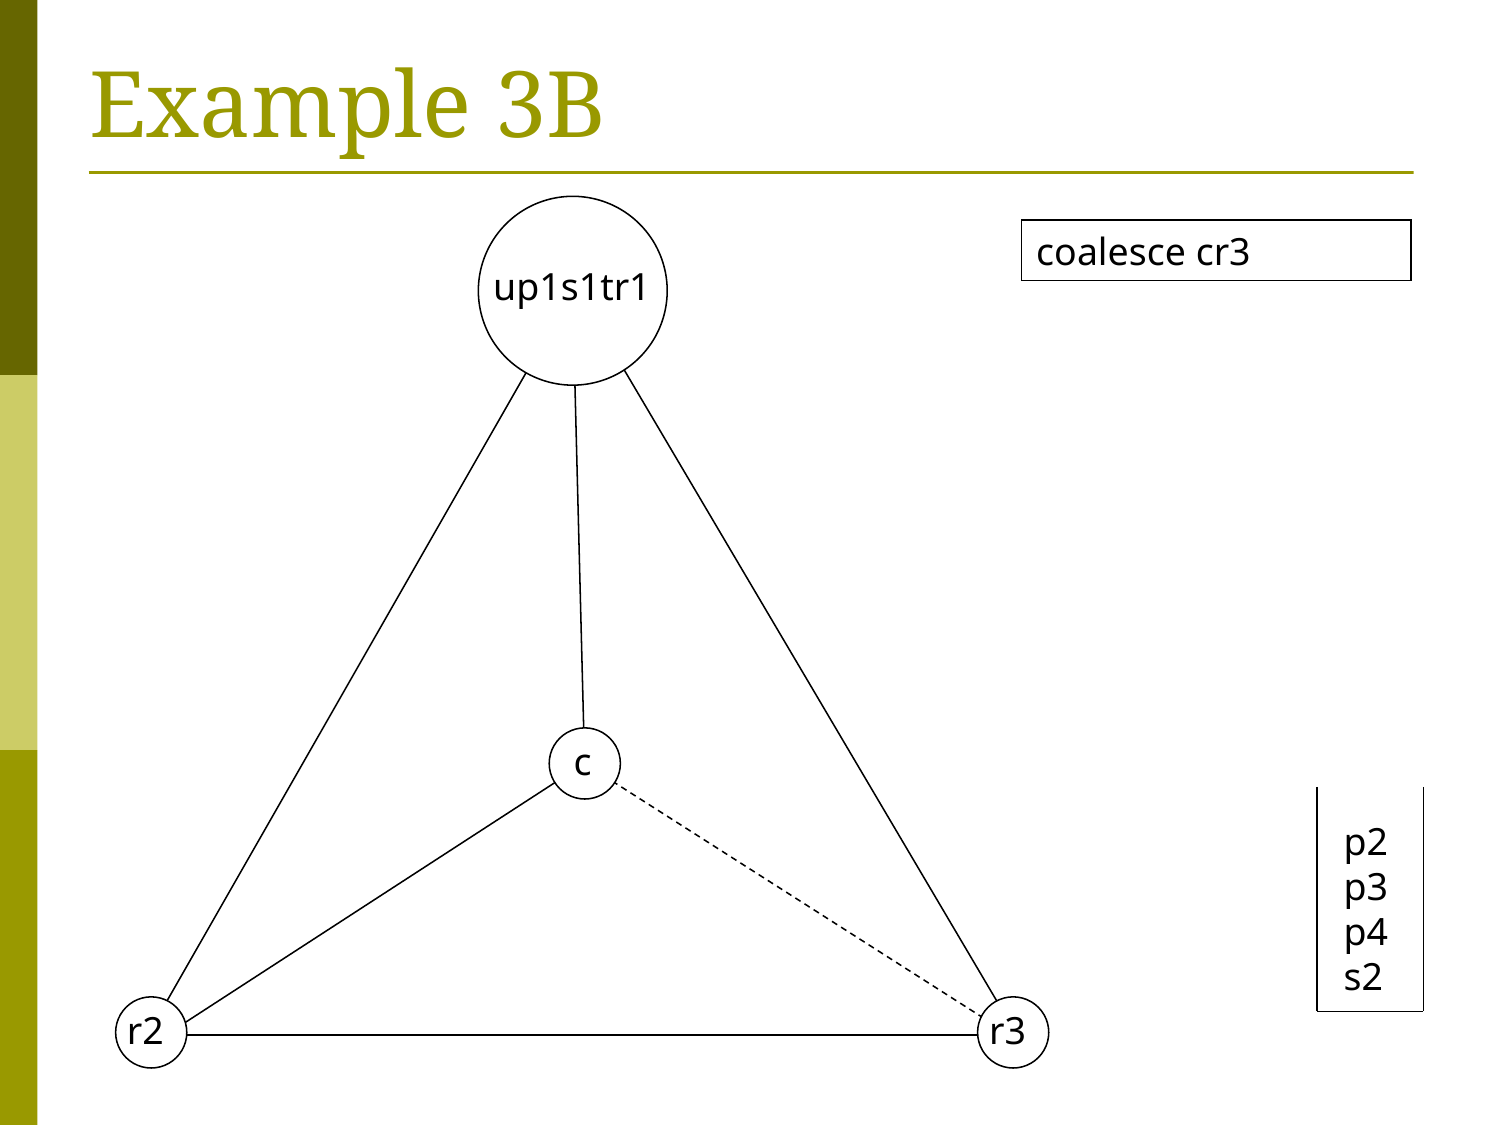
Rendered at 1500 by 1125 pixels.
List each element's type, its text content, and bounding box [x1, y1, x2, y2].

text_box p2 p3 p4 s2 [1328, 810, 1407, 1007]
text_box [549, 740, 558, 787]
text_box c [558, 730, 607, 791]
text_box [485, 196, 661, 255]
text_box coalesce cr3 [1021, 219, 1412, 281]
text_box [990, 1060, 1036, 1069]
text_box up1s1tr1 [478, 255, 691, 316]
text_box [481, 316, 664, 386]
text_box r2 [112, 999, 195, 1060]
text_box [128, 1060, 174, 1069]
title Example 3B [75, 45, 1426, 173]
text_box [562, 735, 621, 800]
text_box r3 [974, 999, 1057, 1060]
